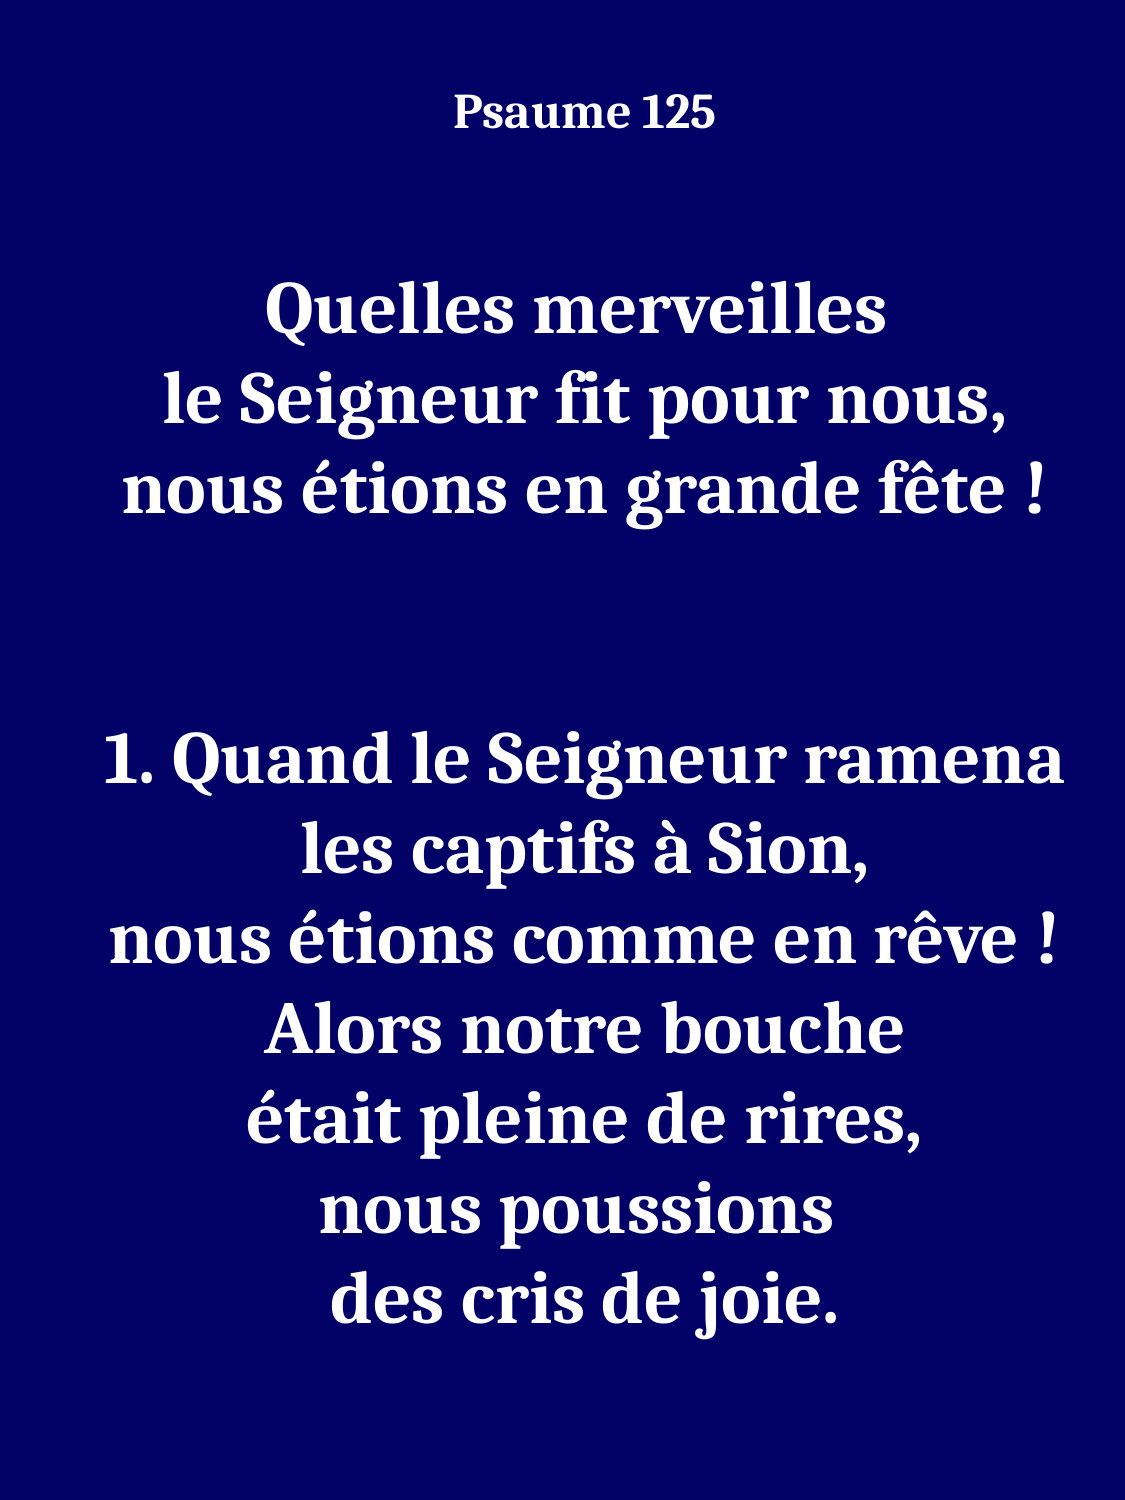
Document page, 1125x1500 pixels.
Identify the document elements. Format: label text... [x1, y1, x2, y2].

text_box Psaume 125 Quelles merveilles le Seigneur fit pour nous, nous étions en grande fête ! 1. Quand le Seigneur ramena les captifs à Sion, nous étions comme en rêve ! Alors notre bouche était pleine de rires, nous poussions des cris de joie. [72, 70, 1099, 1430]
